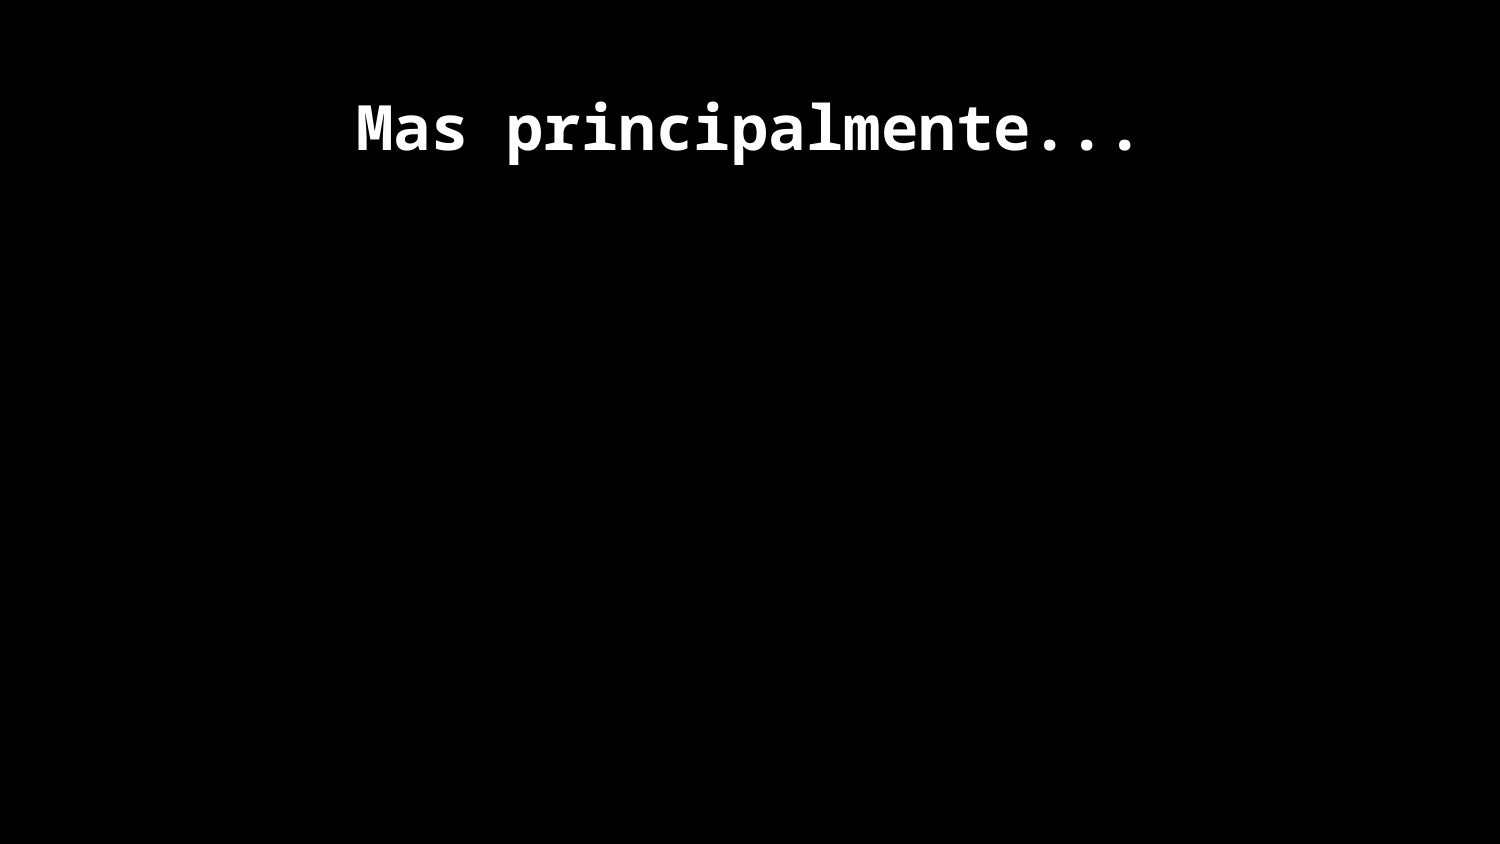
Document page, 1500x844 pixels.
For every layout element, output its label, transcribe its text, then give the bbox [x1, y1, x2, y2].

title Mas principalmente... [170, 72, 1330, 167]
